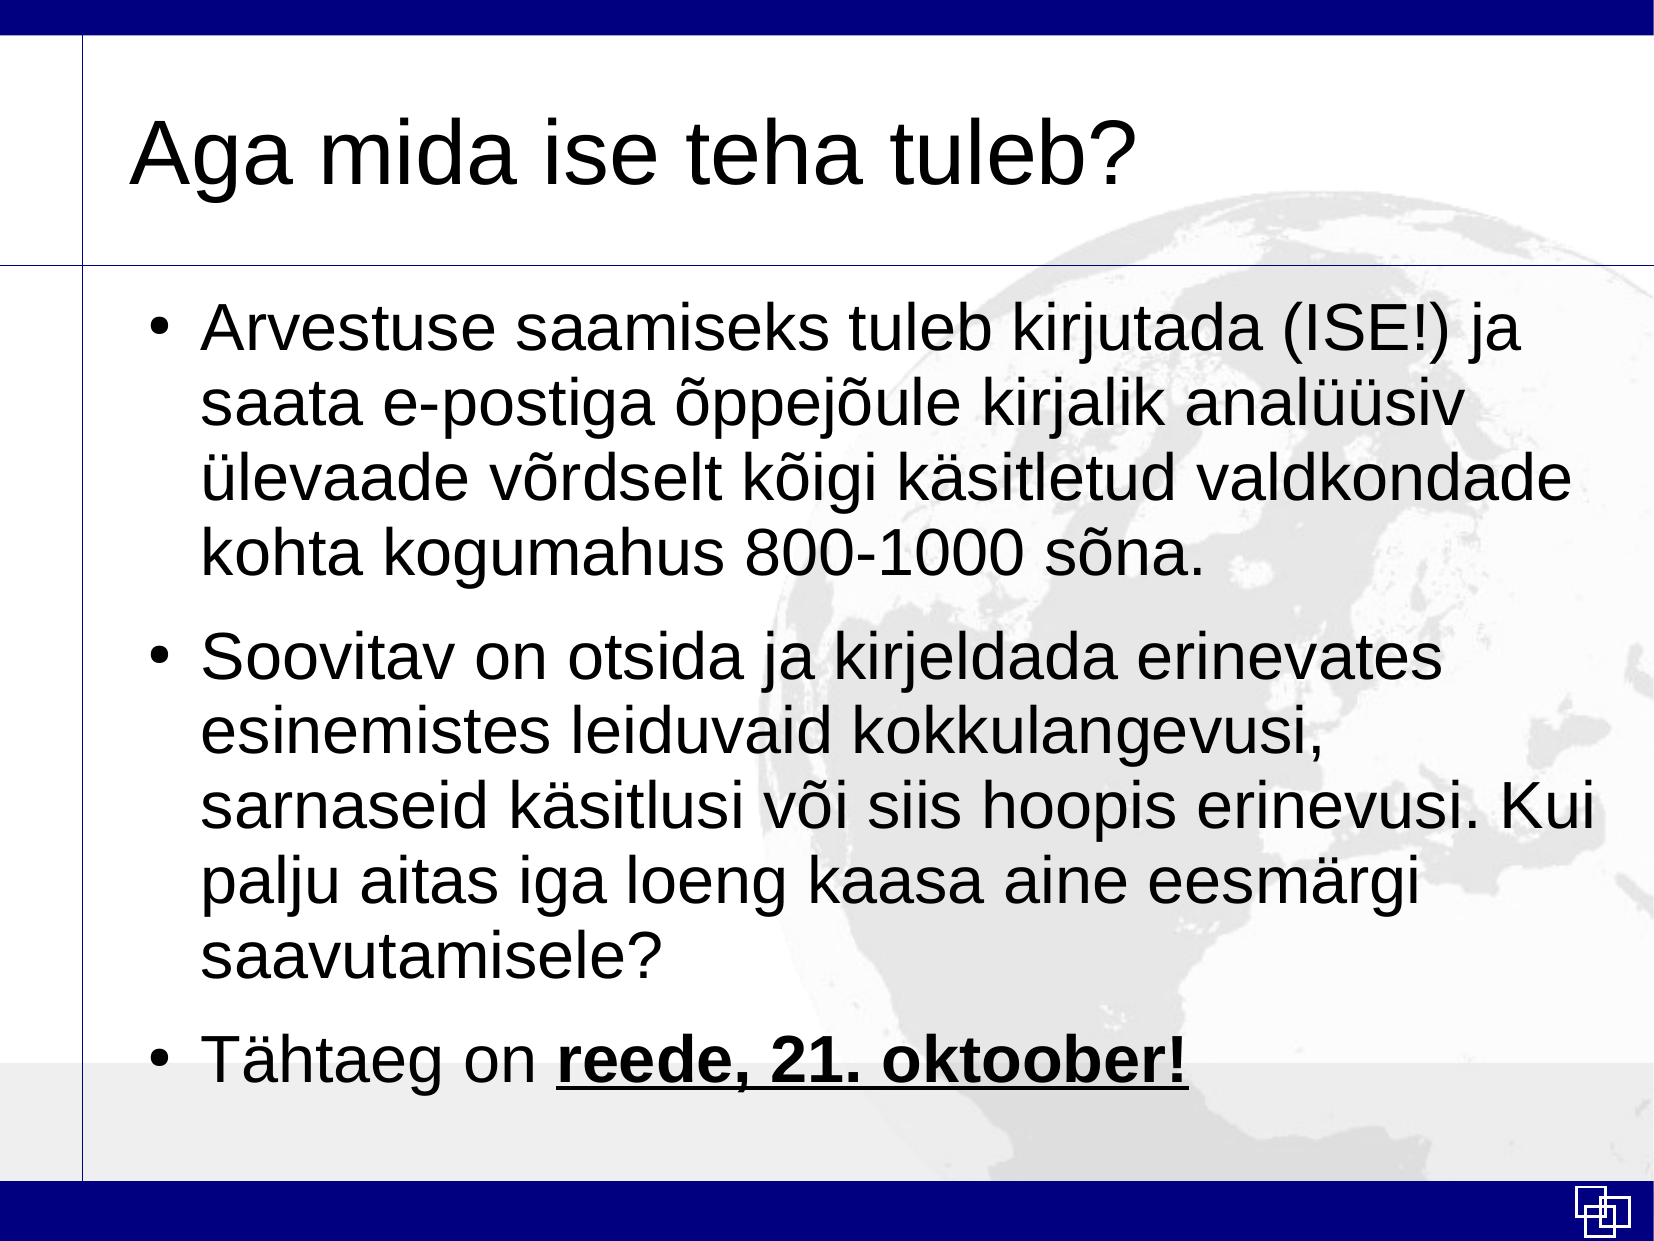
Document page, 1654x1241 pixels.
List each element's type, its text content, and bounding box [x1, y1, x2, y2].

title Aga mida ise teha tuleb? [129, 56, 1619, 250]
list Arvestuse saamiseks tuleb kirjutada (ISE!) ja saata e-postiga õppejõule kirjalik analüüsiv ülevaade võrdselt kõigi käsitletud valdkondade kohta kogumahus 800-1000 sõna. Soovitav on otsida ja kirjeldada erinevates esinemistes leiduvaid kokkulangevusi, sarnaseid käsitlusi või siis hoopis erinevusi. Kui palju aitas iga loeng kaasa aine eesmärgi saavutamisele? Tähtaeg on reede, 21. oktoober! [129, 290, 1619, 1097]
